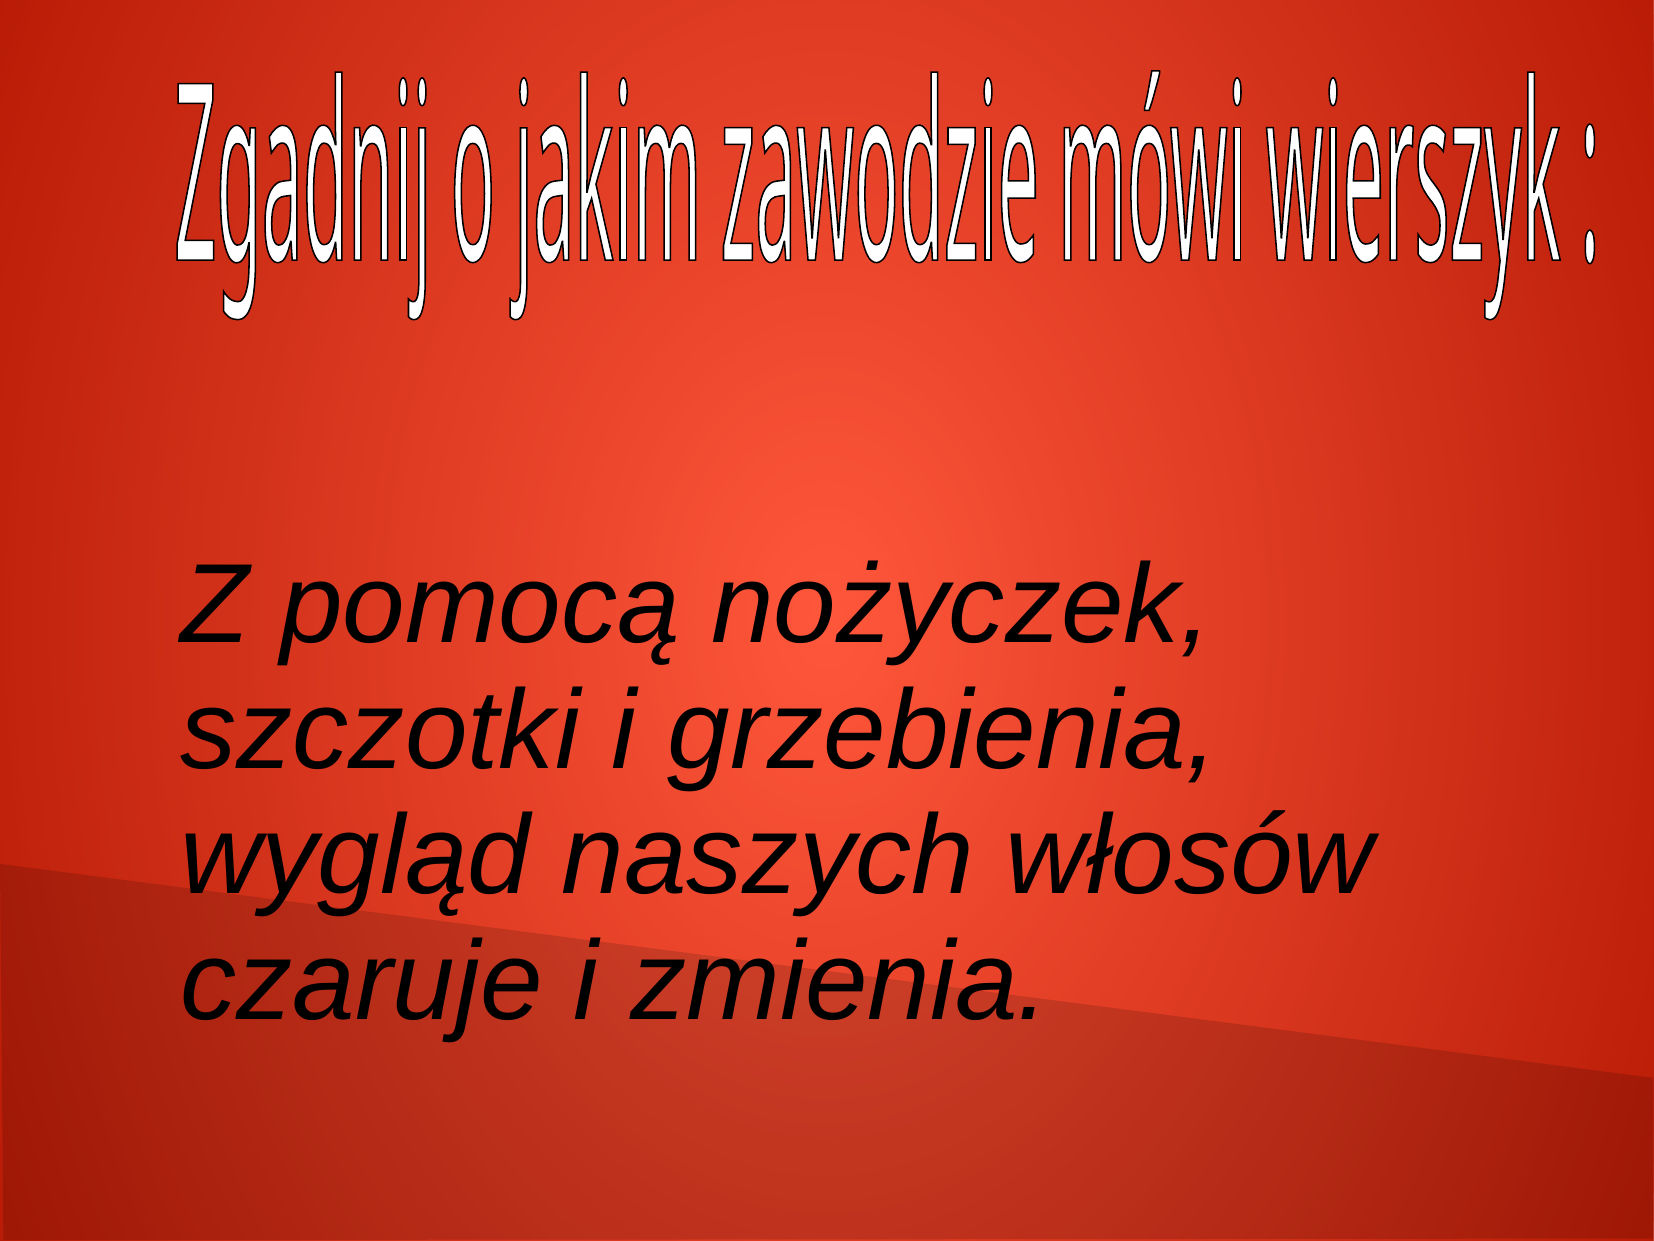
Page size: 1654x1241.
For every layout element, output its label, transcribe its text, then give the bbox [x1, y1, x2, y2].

text_box Zgadnij o jakim zawodzie mówi wierszyk : [1390, 125, 1414, 261]
text_box Zgadnij o jakim zawodzie mówi wierszyk : [177, 83, 214, 261]
text_box Zgadnij o jakim zawodzie mówi wierszyk : [1452, 127, 1482, 261]
text_box Zgadnij o jakim zawodzie mówi wierszyk : [1170, 127, 1227, 261]
text_box Zgadnij o jakim zawodzie mówi wierszyk : [306, 72, 342, 263]
text_box Zgadnij o jakim zawodzie mówi wierszyk : [220, 125, 256, 320]
text_box Zgadnij o jakim zawodzie mówi wierszyk : [1001, 125, 1036, 263]
text_box Zgadnij o jakim zawodzie mówi wierszyk : [408, 127, 426, 320]
text_box Zgadnij o jakim zawodzie mówi wierszyk : [619, 127, 627, 261]
text_box Zgadnij o jakim zawodzie mówi wierszyk : [1418, 125, 1447, 263]
text_box Zgadnij o jakim zawodzie mówi wierszyk : [536, 125, 569, 263]
text_box Zgadnij o jakim zawodzie mówi wierszyk : [580, 72, 614, 261]
text_box Zgadnij o jakim zawodzie mówi wierszyk : [399, 127, 407, 261]
text_box Zgadnij o jakim zawodzie mówi wierszyk : [1130, 125, 1168, 263]
text_box Zgadnij o jakim zawodzie mówi wierszyk : [1527, 72, 1561, 261]
text_box Zgadnij o jakim zawodzie mówi wierszyk : [858, 125, 895, 263]
text_box Zgadnij o jakim zawodzie mówi wierszyk : [354, 125, 388, 261]
text_box Zgadnij o jakim zawodzie mówi wierszyk : [1484, 127, 1522, 320]
text_box Zgadnij o jakim zawodzie mówi wierszyk : [946, 127, 976, 261]
text_box Z pomocą nożyczek, szczotki i grzebienia, wygląd naszych włosów czaruje i zmienia. [165, 533, 1607, 1087]
text_box Zgadnij o jakim zawodzie mówi wierszyk : [1329, 127, 1337, 261]
text_box Zgadnij o jakim zawodzie mówi wierszyk : [510, 127, 527, 320]
text_box Zgadnij o jakim zawodzie mówi wierszyk : [797, 127, 854, 261]
text_box Zgadnij o jakim zawodzie mówi wierszyk : [758, 125, 791, 263]
text_box Zgadnij o jakim zawodzie mówi wierszyk : [1233, 127, 1241, 261]
text_box Zgadnij o jakim zawodzie mówi wierszyk : [1346, 125, 1381, 263]
text_box Zgadnij o jakim zawodzie mówi wierszyk : [1266, 127, 1323, 261]
text_box Zgadnij o jakim zawodzie mówi wierszyk : [902, 72, 938, 263]
text_box Zgadnij o jakim zawodzie mówi wierszyk : [1064, 125, 1121, 261]
text_box Zgadnij o jakim zawodzie mówi wierszyk : [723, 127, 753, 261]
text_box Zgadnij o jakim zawodzie mówi wierszyk : [454, 125, 492, 263]
text_box Zgadnij o jakim zawodzie mówi wierszyk : [984, 127, 992, 261]
text_box Zgadnij o jakim zawodzie mówi wierszyk : [265, 125, 297, 263]
text_box Zgadnij o jakim zawodzie mówi wierszyk : [638, 125, 696, 261]
